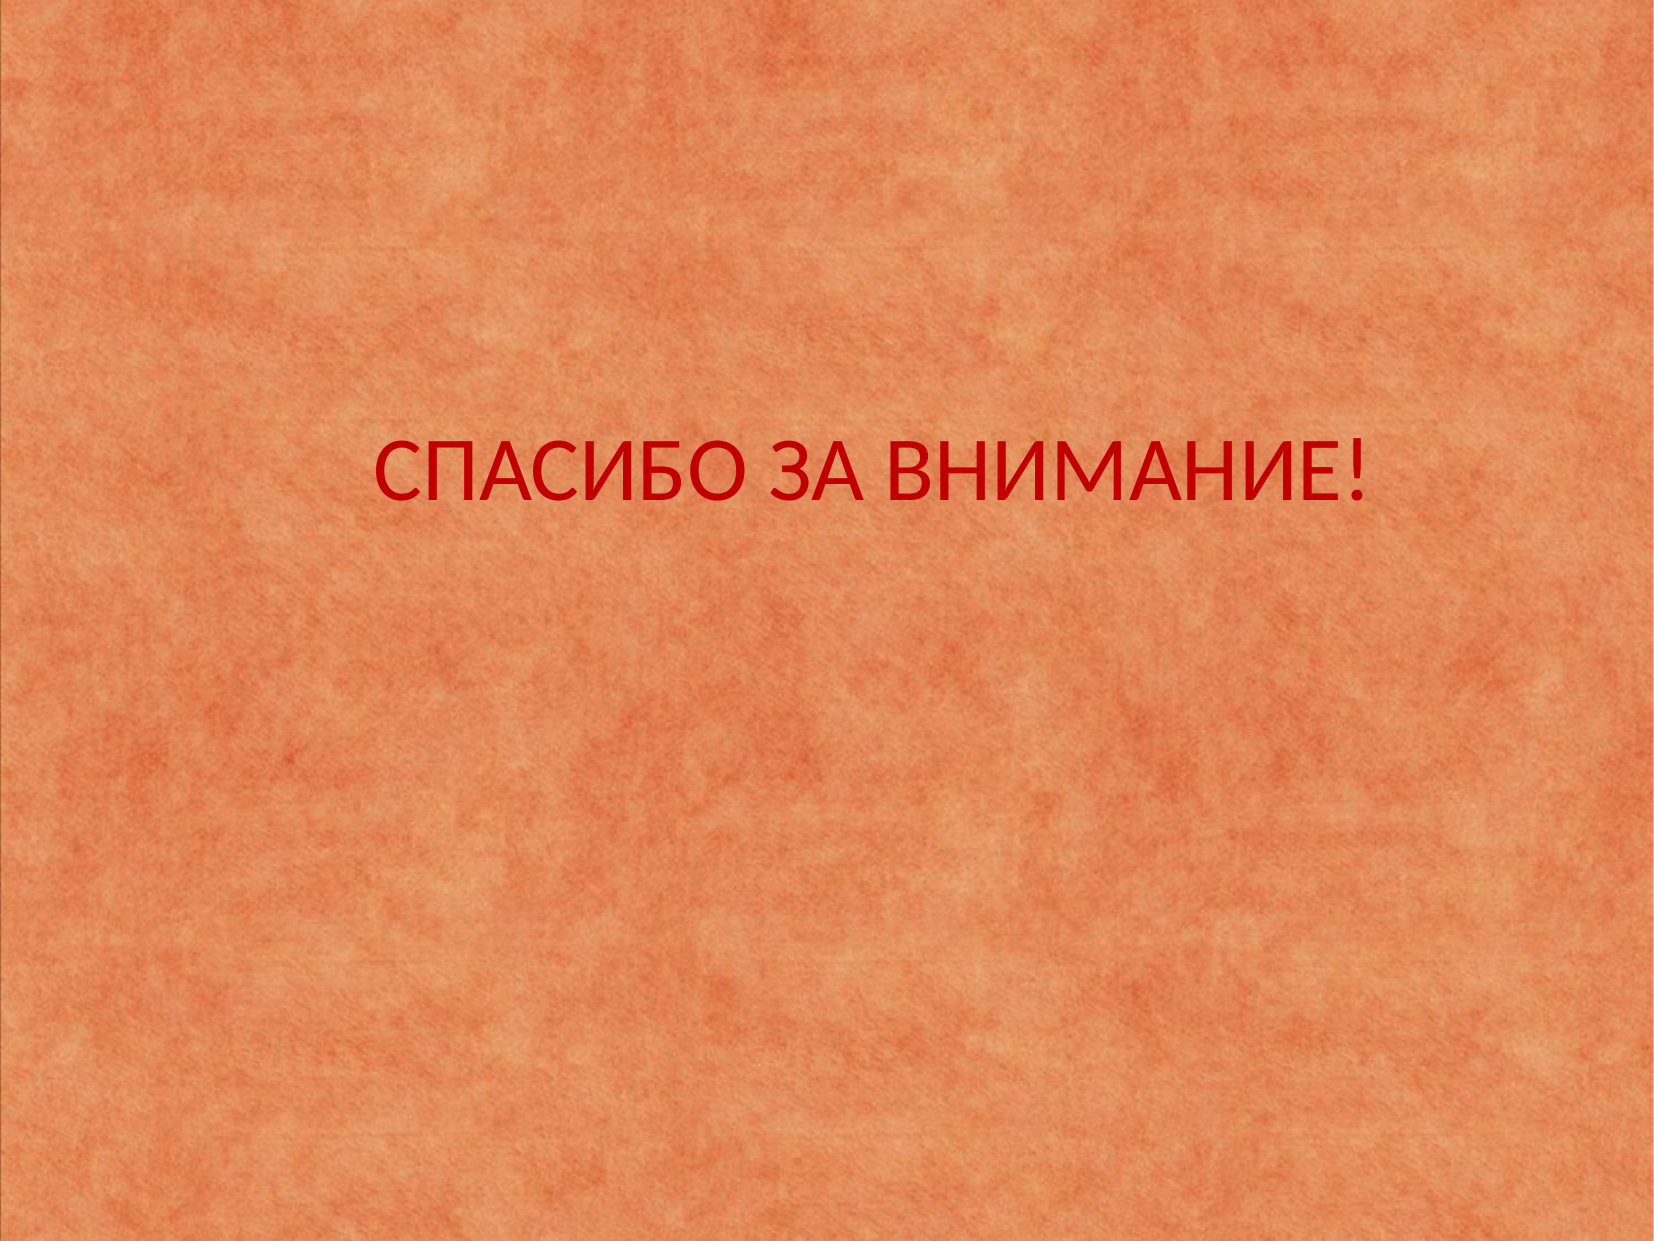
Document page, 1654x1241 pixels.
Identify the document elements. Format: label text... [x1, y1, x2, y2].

text_box СПАСИБО ЗА ВНИМАНИЕ! [358, 400, 1399, 528]
